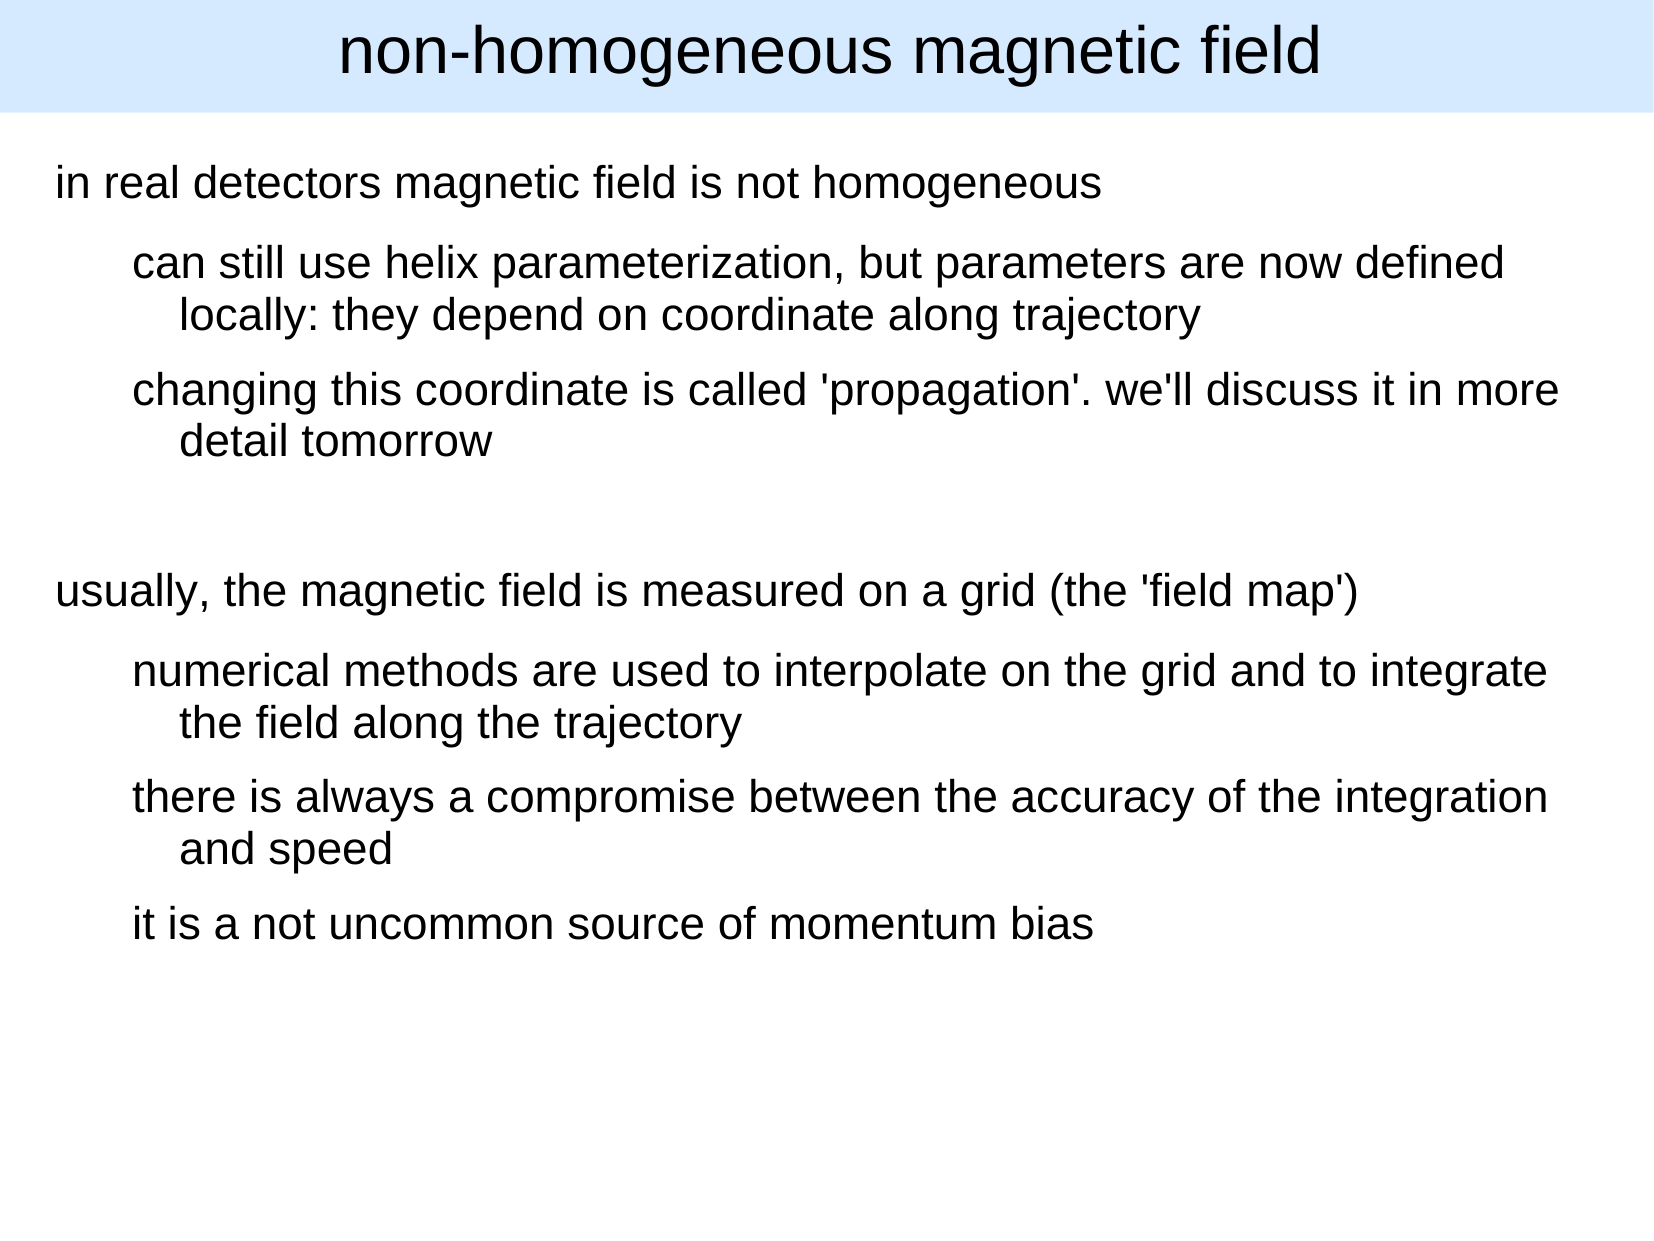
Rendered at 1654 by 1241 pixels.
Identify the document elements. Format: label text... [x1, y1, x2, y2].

title non-homogeneous magnetic field [86, 0, 1576, 100]
list in real detectors magnetic field is not homogeneous can still use helix parameterization, but parameters are now defined locally: they depend on coordinate along trajectory changing this coordinate is called 'propagation'. we'll discuss it in more detail tomorrow usually, the magnetic field is measured on a grid (the 'field map') numerical methods are used to interpolate on the grid and to integrate the field along the trajectory there is always a compromise between the accuracy of the integration and speed it is a not uncommon source of momentum bias [37, 156, 1613, 1150]
